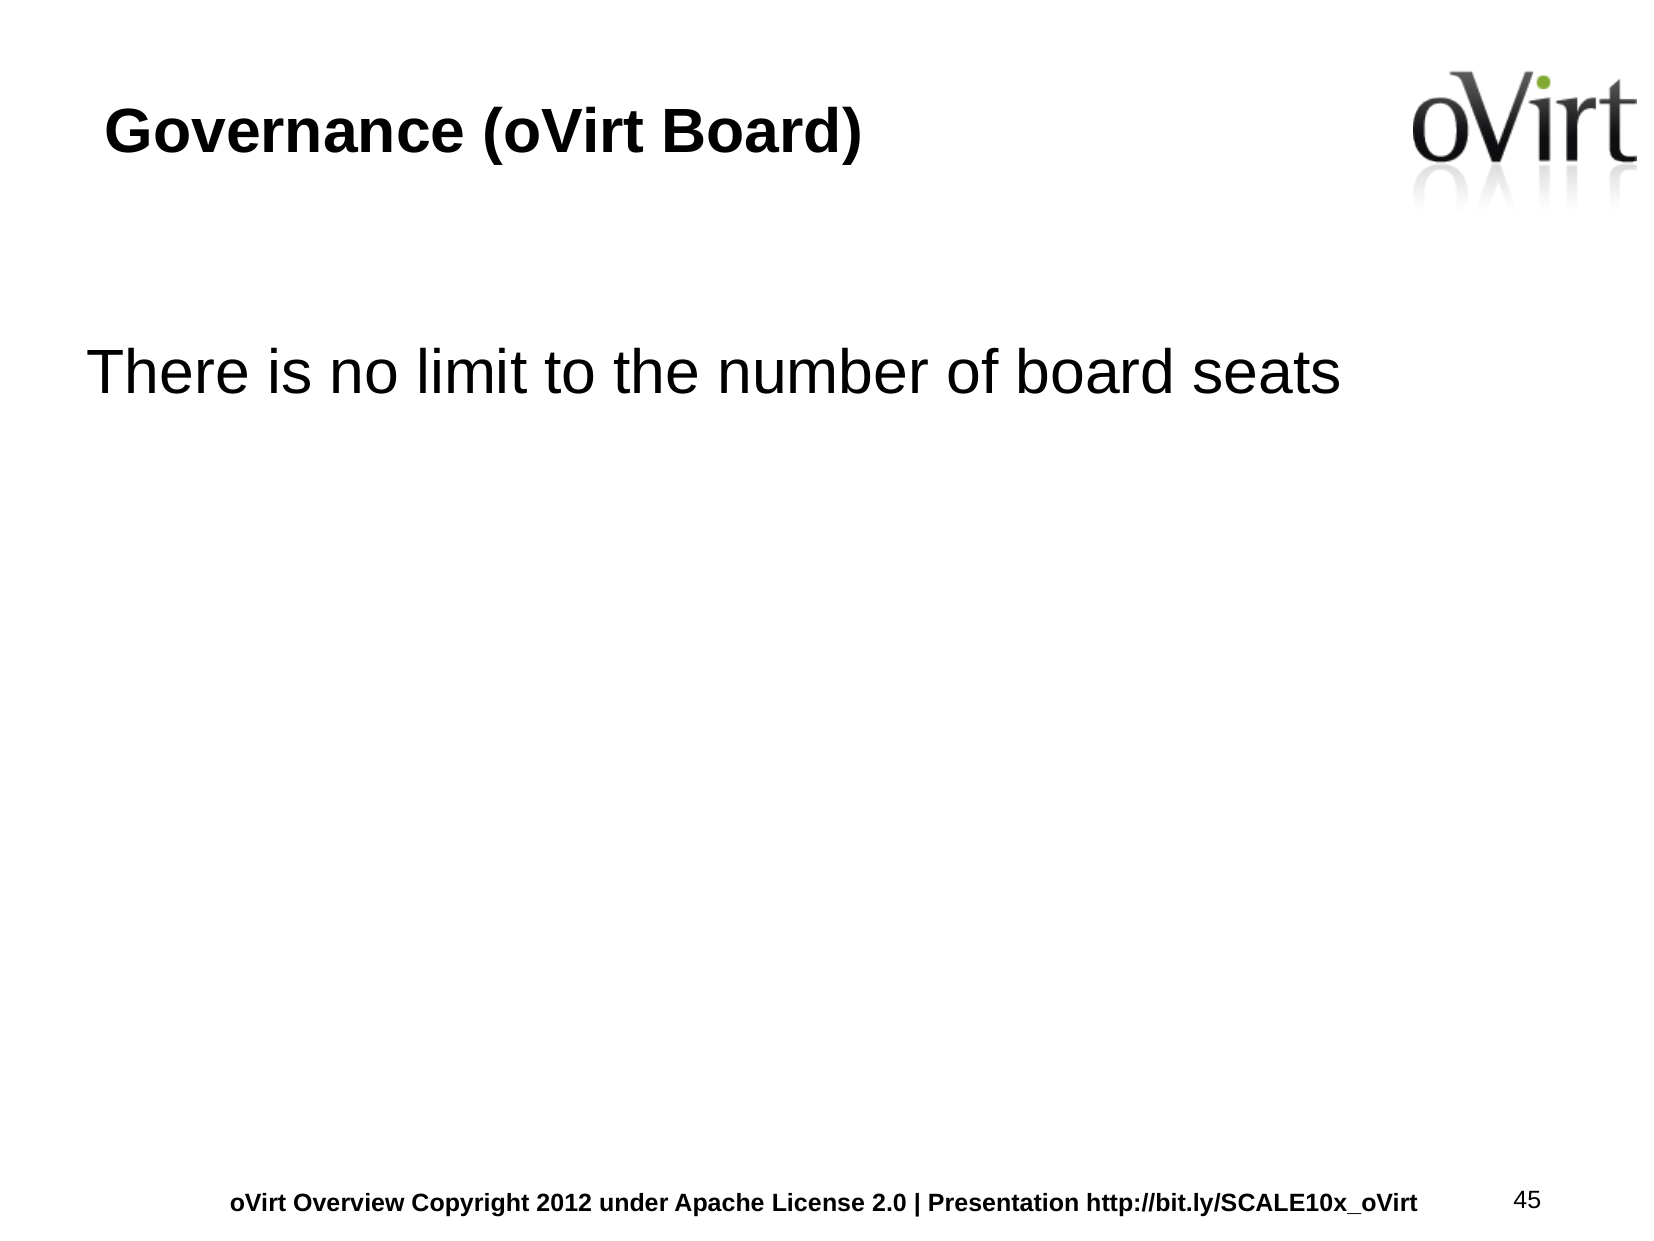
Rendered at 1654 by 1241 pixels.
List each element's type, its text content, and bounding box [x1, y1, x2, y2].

list There is no limit to the number of board seats [86, 337, 1576, 451]
title Governance (oVirt Board) [82, 37, 1303, 226]
picture [1413, 63, 1637, 212]
